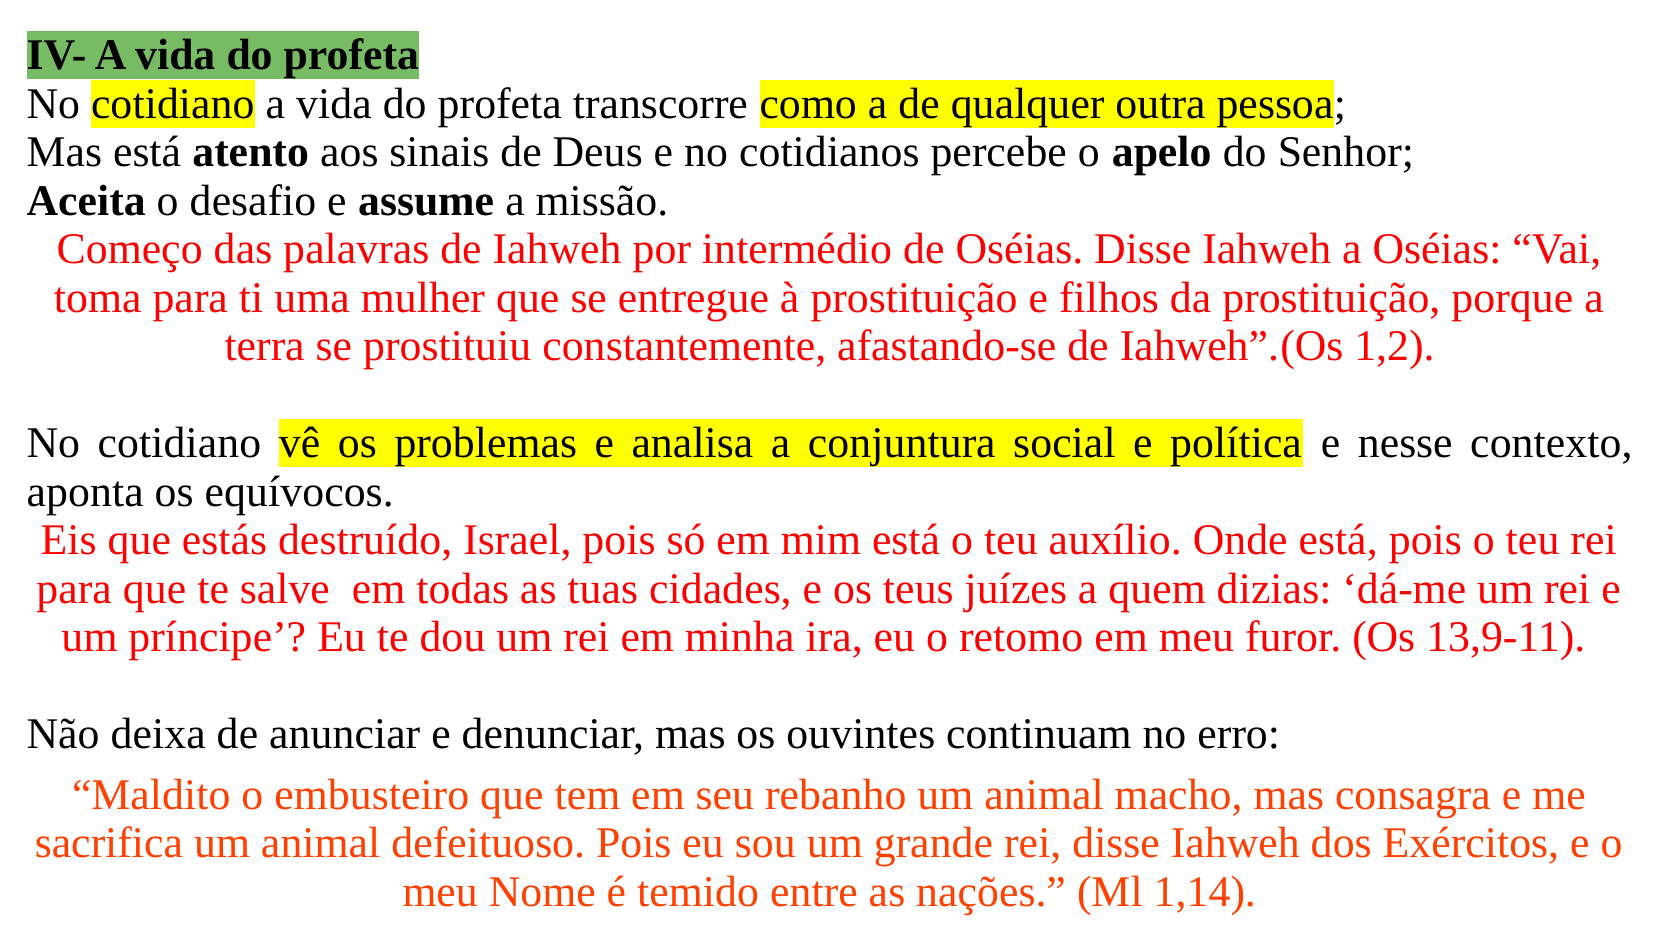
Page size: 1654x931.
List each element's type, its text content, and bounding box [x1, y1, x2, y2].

text_box IV- A vida do profeta No cotidiano a vida do profeta transcorre como a de qualquer outra pessoa; Mas está atento aos sinais de Deus e no cotidianos percebe o apelo do Senhor; Aceita o desafio e assume a missão. Começo das palavras de Iahweh por intermédio de Oséias. Disse Iahweh a Oséias: “Vai, toma para ti uma mulher que se entregue à prostituição e filhos da prostituição, porque a terra se prostituiu constantemente, afastando-se de Iahweh”.(Os 1,2). No cotidiano vê os problemas e analisa a conjuntura social e política e nesse contexto, aponta os equívocos. Eis que estás destruído, Israel, pois só em mim está o teu auxílio. Onde está, pois o teu rei para que te salve em todas as tuas cidades, e os teus juízes a quem dizias: ‘dá-me um rei e um príncipe’? Eu te dou um rei em minha ira, eu o retomo em meu furor. (Os 13,9-11). Não deixa de anunciar e denunciar, mas os ouvintes continuam no erro: “Maldito o embusteiro que tem em seu rebanho um animal macho, mas consagra e me sacrifica um animal defeituoso. Pois eu sou um grande rei, disse Iahweh dos Exércitos, e o meu Nome é temido entre as nações.” (Ml 1,14). [11, 23, 1648, 924]
